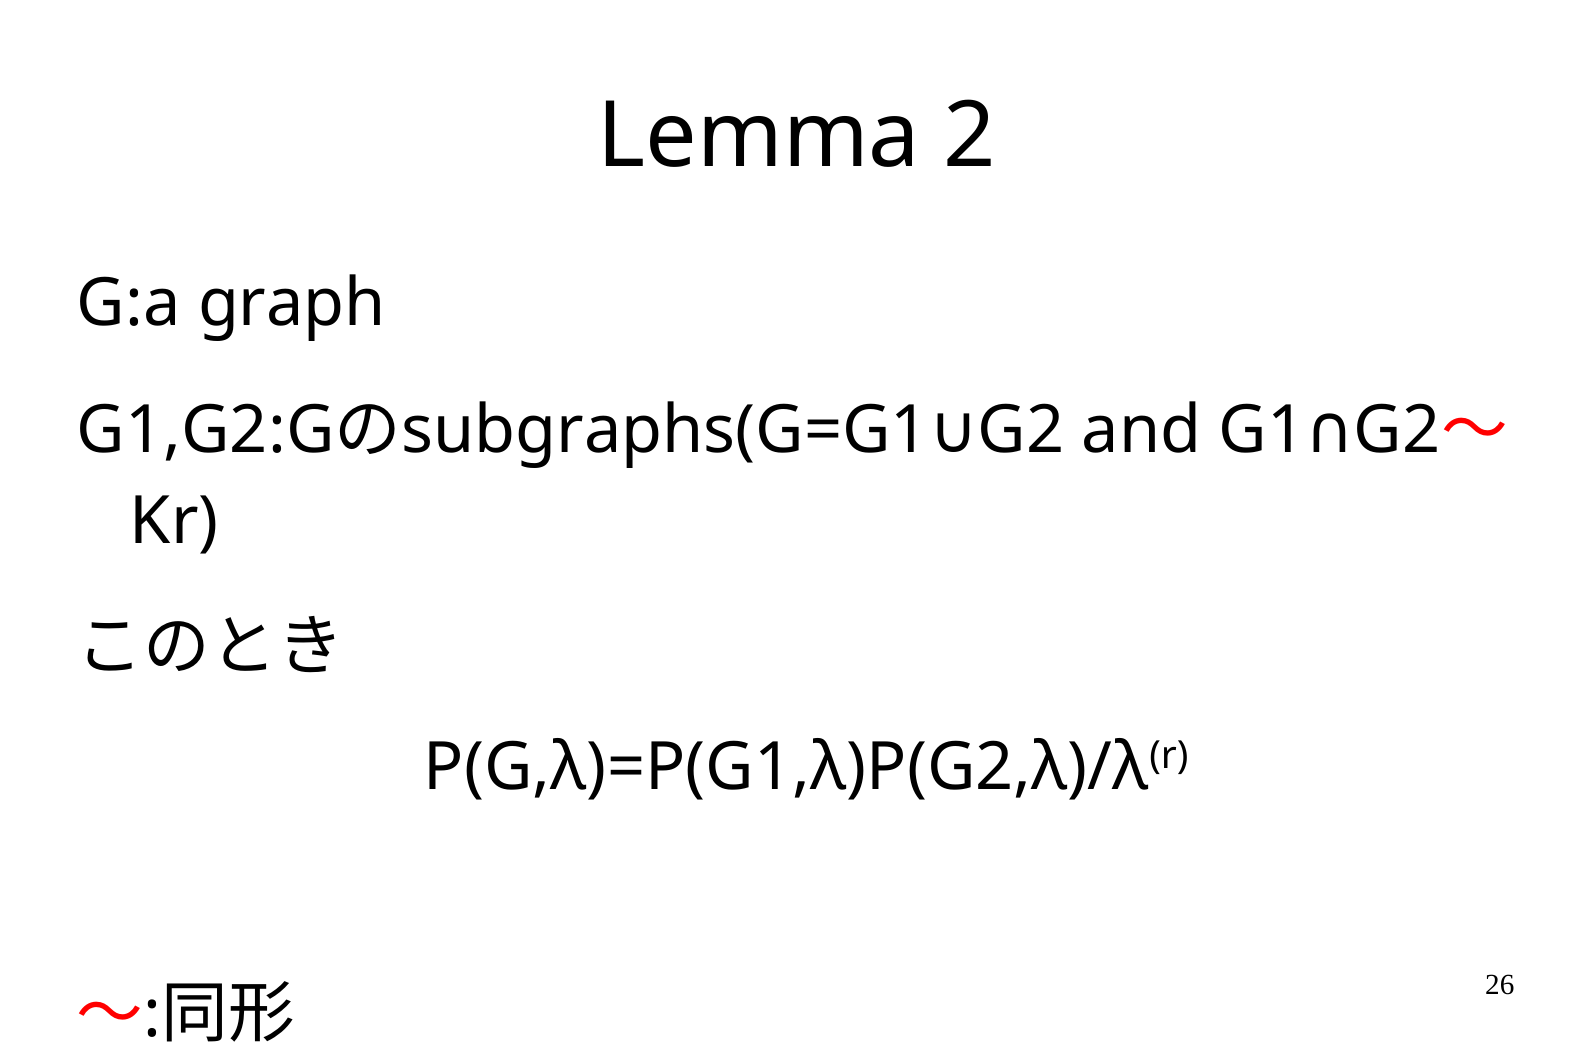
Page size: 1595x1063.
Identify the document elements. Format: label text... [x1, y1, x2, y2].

list G:a graph G1,G2:Gのsubgraphs(G=G1∪G2 and G1∩G2～Kr) このとき P(G,λ)=P(G1,λ)P(G2,λ)/λ(r) ～:同形 [59, 254, 1536, 942]
title Lemma 2 [79, 42, 1515, 220]
